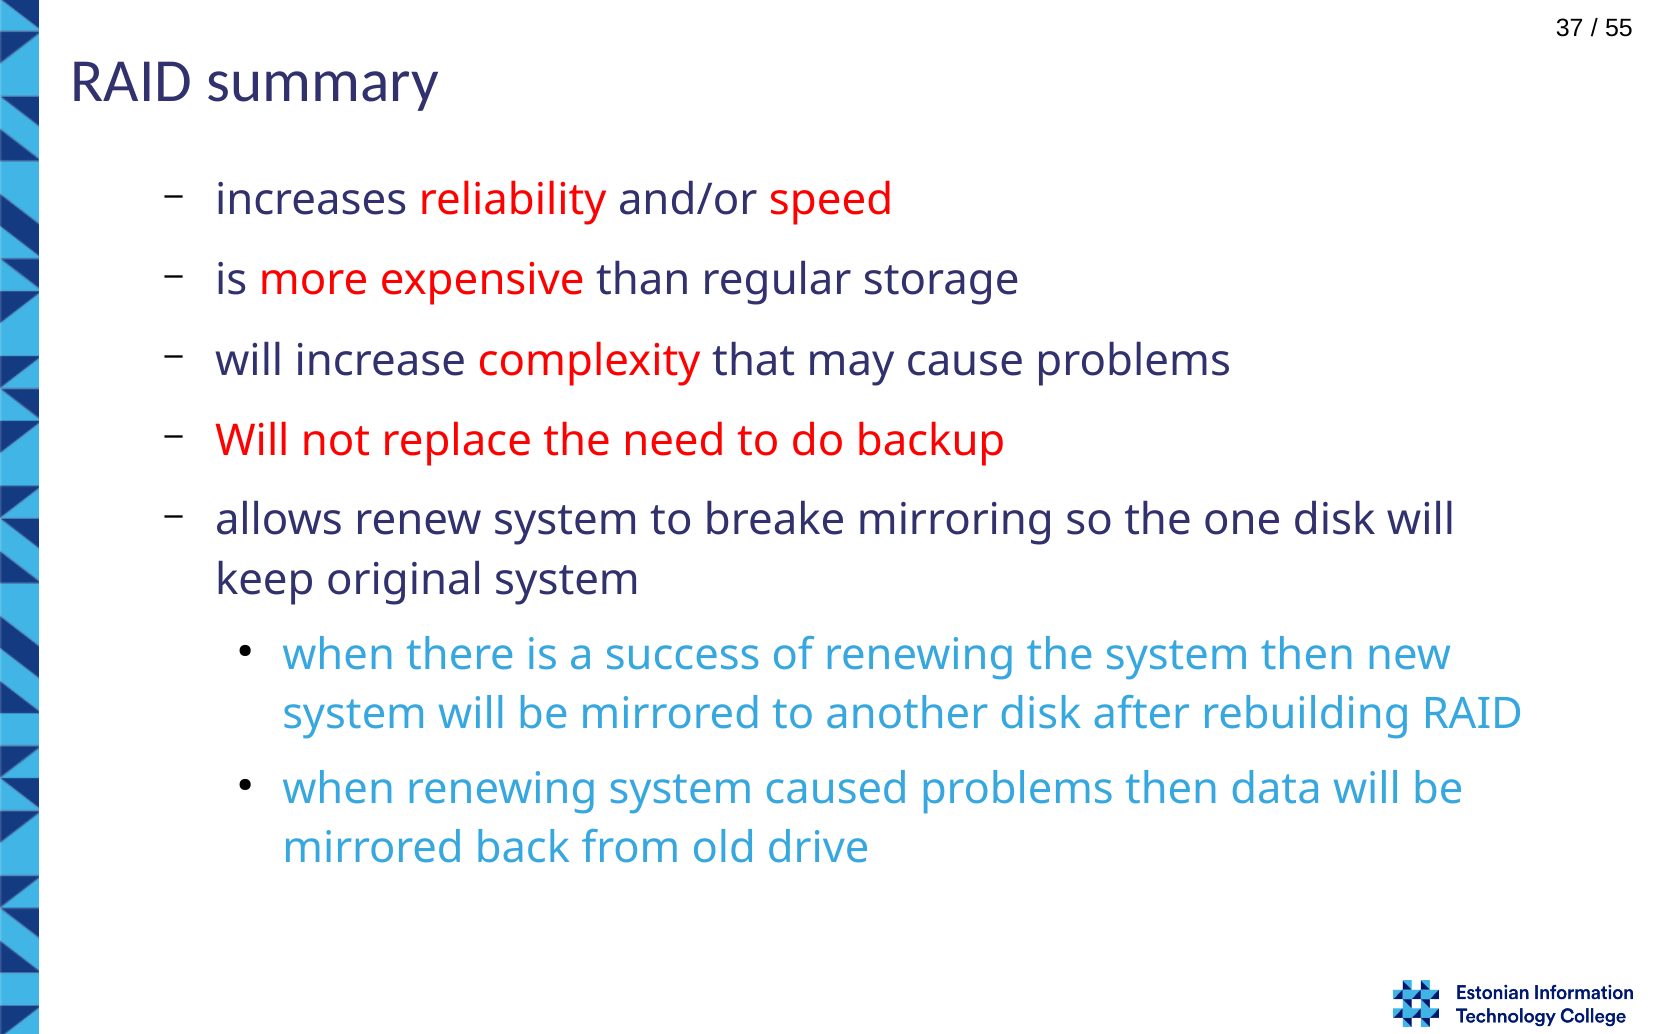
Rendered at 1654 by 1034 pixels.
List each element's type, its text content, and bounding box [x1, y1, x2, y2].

list increases reliability and/or speed is more expensive than regular storage will increase complexity that may cause problems Will not replace the need to do backup allows renew system to breake mirroring so the one disk will keep original system when there is a success of renewing the system then new system will be mirrored to another disk after rebuilding RAID when renewing system caused problems then data will be mirrored back from old drive [80, 168, 1536, 886]
title RAID summary [70, 41, 1630, 130]
picture [1393, 980, 1633, 1027]
